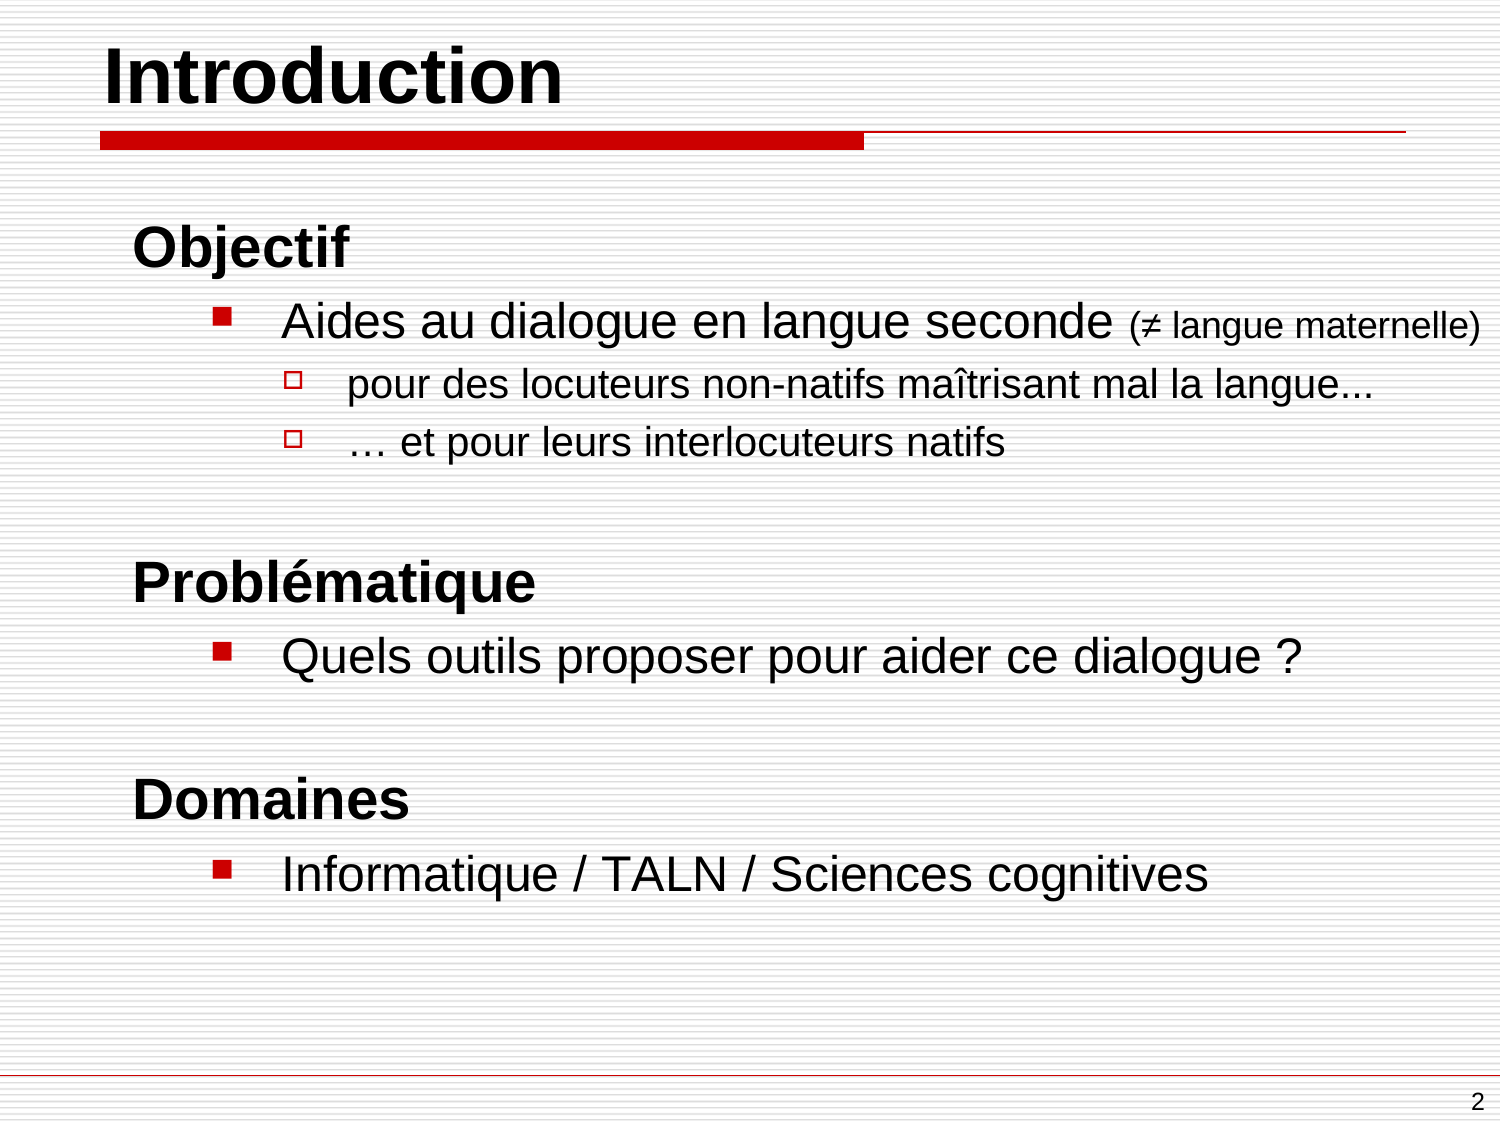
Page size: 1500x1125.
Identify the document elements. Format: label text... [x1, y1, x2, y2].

picture [0, 1076, 1500, 1125]
title Introduction [88, 24, 1418, 129]
list Objectif Aides au dialogue en langue seconde (≠ langue maternelle) pour des locuteurs non-natifs maîtrisant mal la langue... … et pour leurs interlocuteurs natifs Problématique Quels outils proposer pour aider ce dialogue ? Domaines Informatique / TALN / Sciences cognitives [118, 206, 1500, 1045]
picture [0, 0, 1500, 1075]
